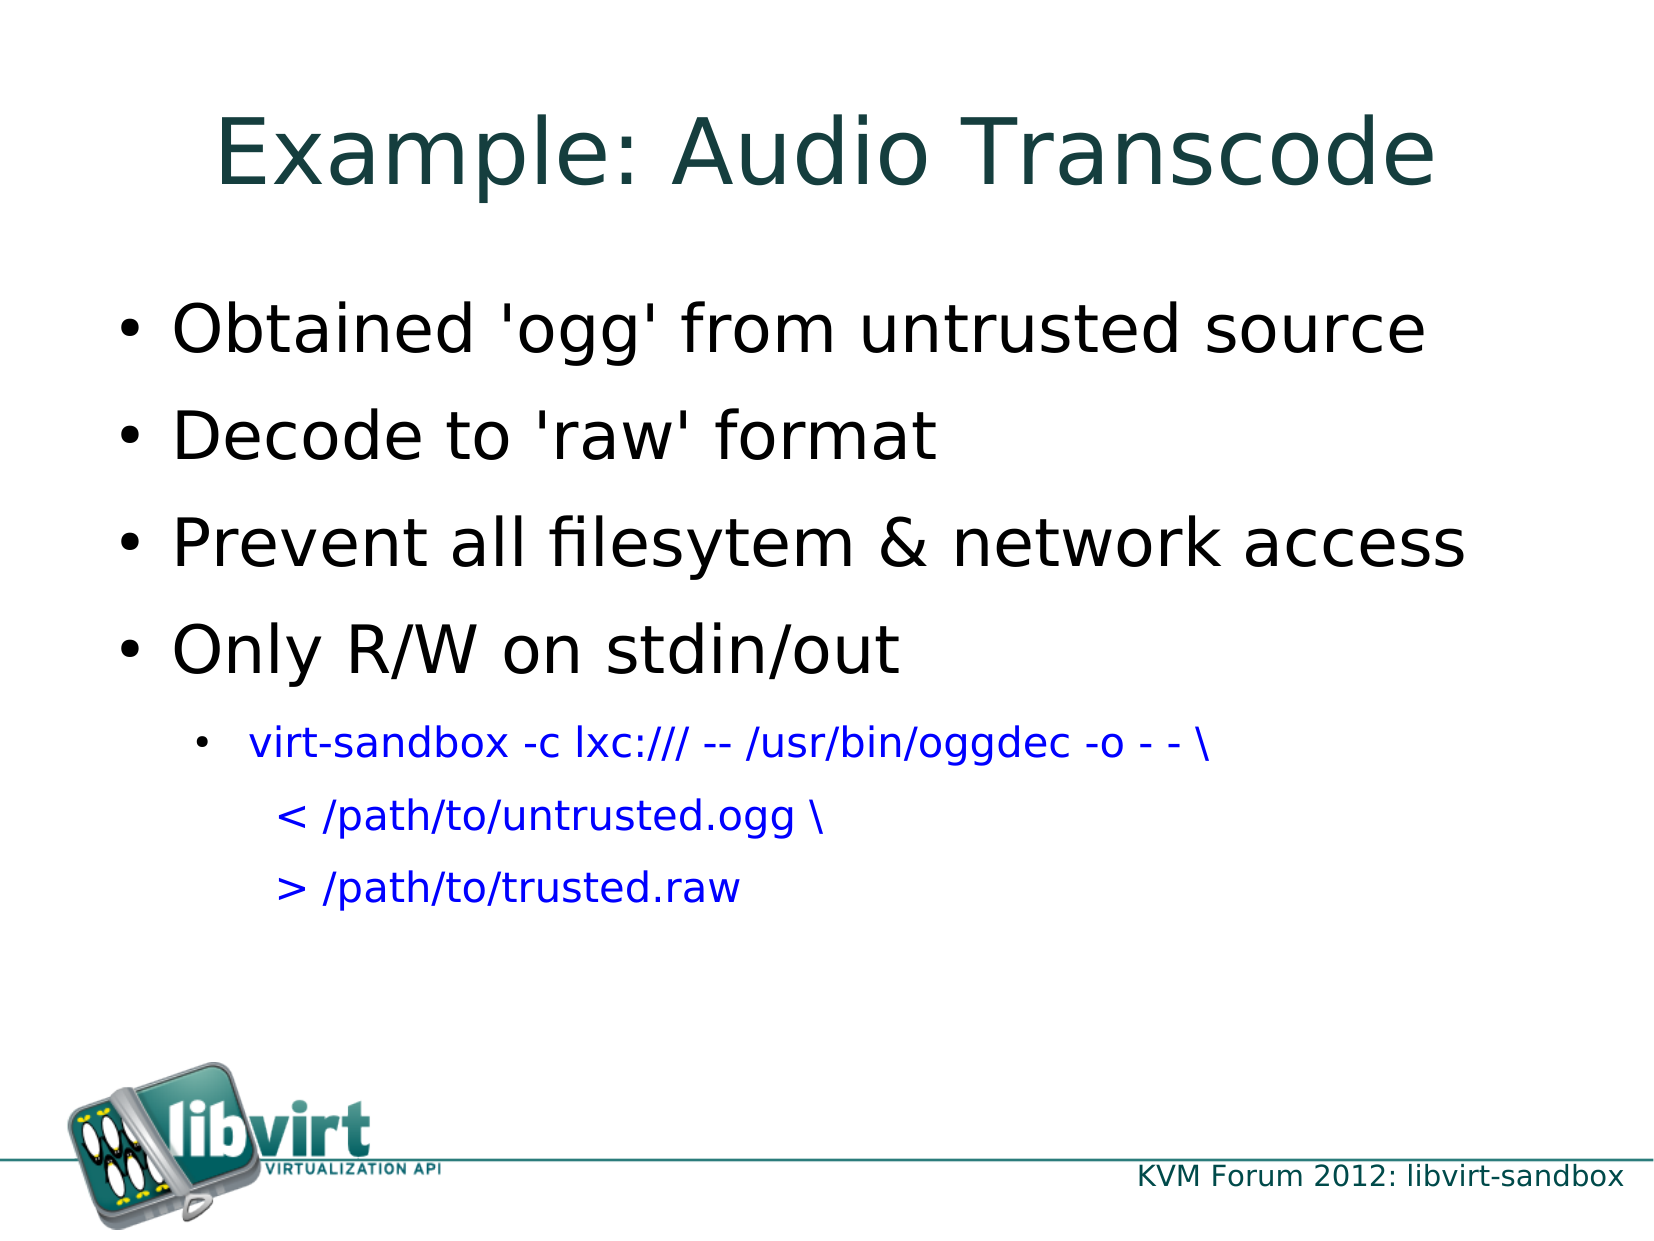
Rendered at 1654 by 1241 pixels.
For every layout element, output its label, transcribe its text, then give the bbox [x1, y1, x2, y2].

list Obtained 'ogg' from untrusted source Decode to 'raw' format Prevent all filesytem & network access Only R/W on stdin/out virt-sandbox -c lxc:/// -- /usr/bin/oggdec -o - - \ < /path/to/untrusted.ogg \ > /path/to/trusted.raw [82, 290, 1571, 1062]
text_box KVM Forum 2012: libvirt-sandbox [1122, 1151, 1654, 1211]
picture [0, 1062, 1654, 1230]
title Example: Audio Transcode [82, 49, 1571, 257]
